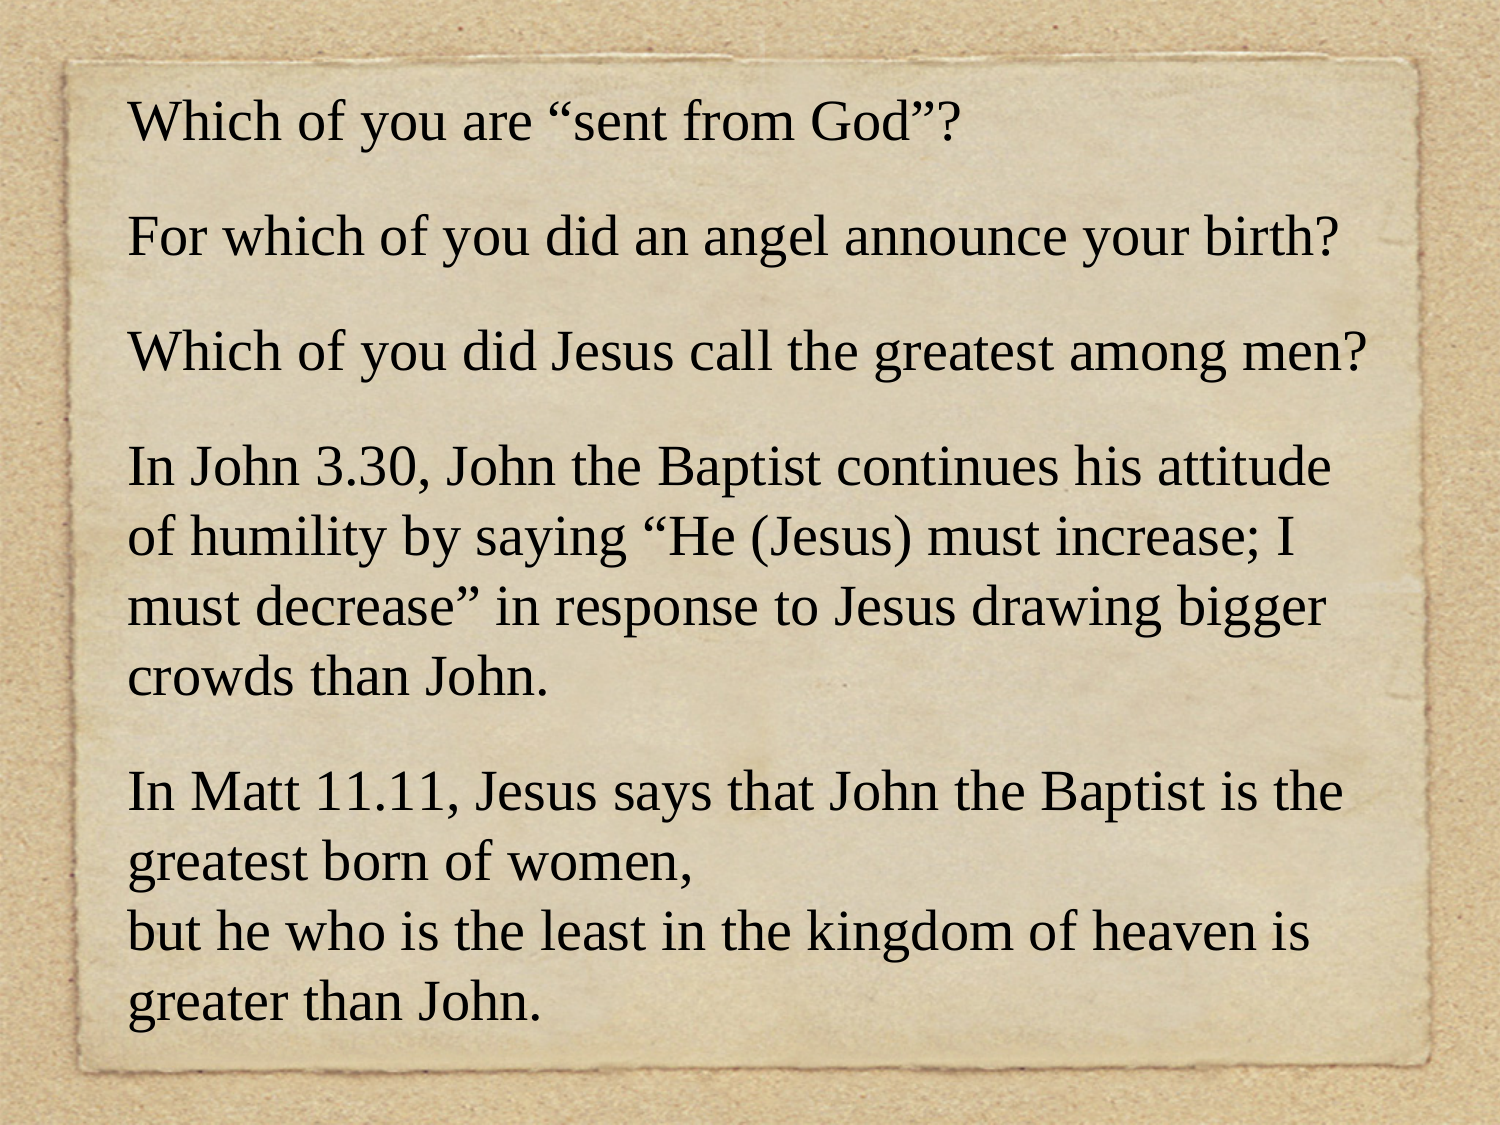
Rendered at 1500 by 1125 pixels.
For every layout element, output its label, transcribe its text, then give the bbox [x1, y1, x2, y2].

text_box Which of you are “sent from God”? For which of you did an angel announce your birth? Which of you did Jesus call the greatest among men? In John 3.30, John the Baptist continues his attitude of humility by saying “He (Jesus) must increase; I must decrease” in response to Jesus drawing bigger crowds than John. In Matt 11.11, Jesus says that John the Baptist is the greatest born of women, but he who is the least in the kingdom of heaven is greater than John. [112, 75, 1388, 1070]
picture [0, 0, 1500, 1125]
